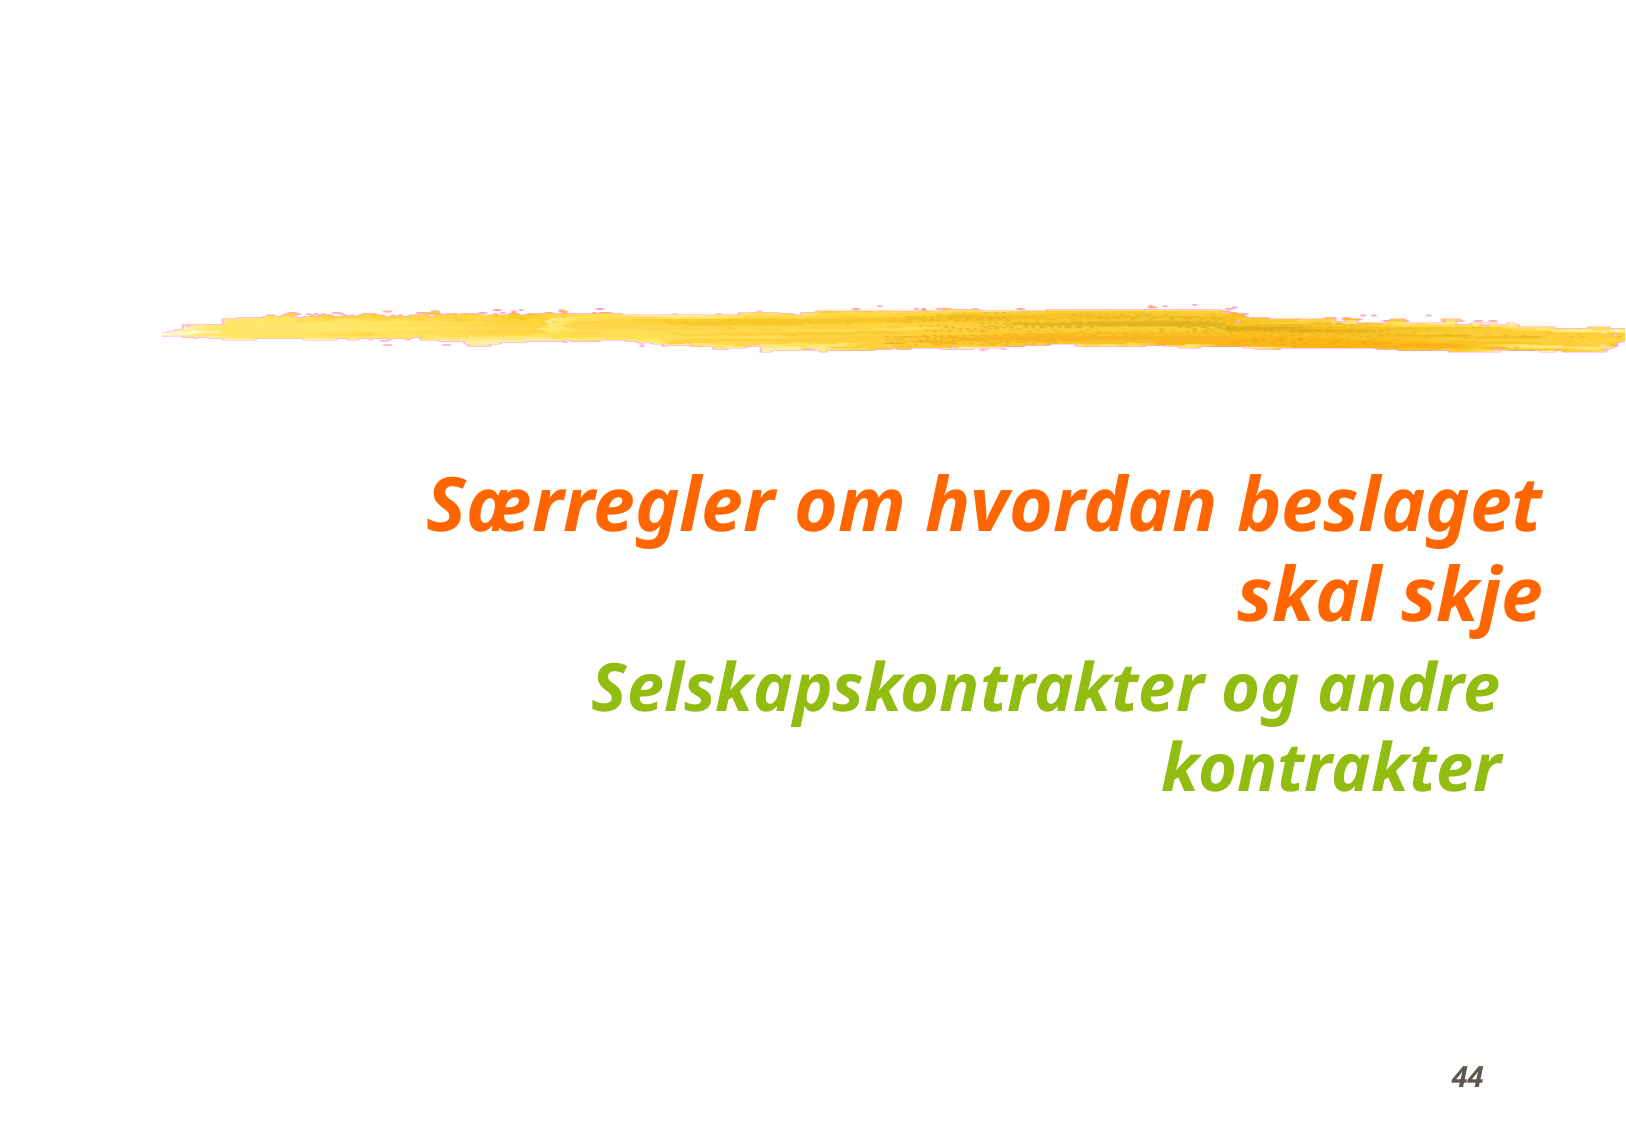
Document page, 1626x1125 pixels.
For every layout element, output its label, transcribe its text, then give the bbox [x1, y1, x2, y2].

text_box Selskapskontrakter og andre kontrakter [379, 637, 1517, 929]
text_box <number> [1173, 1021, 1499, 1107]
title Særregler om hvordan beslaget skal skje [186, 448, 1559, 644]
picture [162, 299, 1626, 363]
